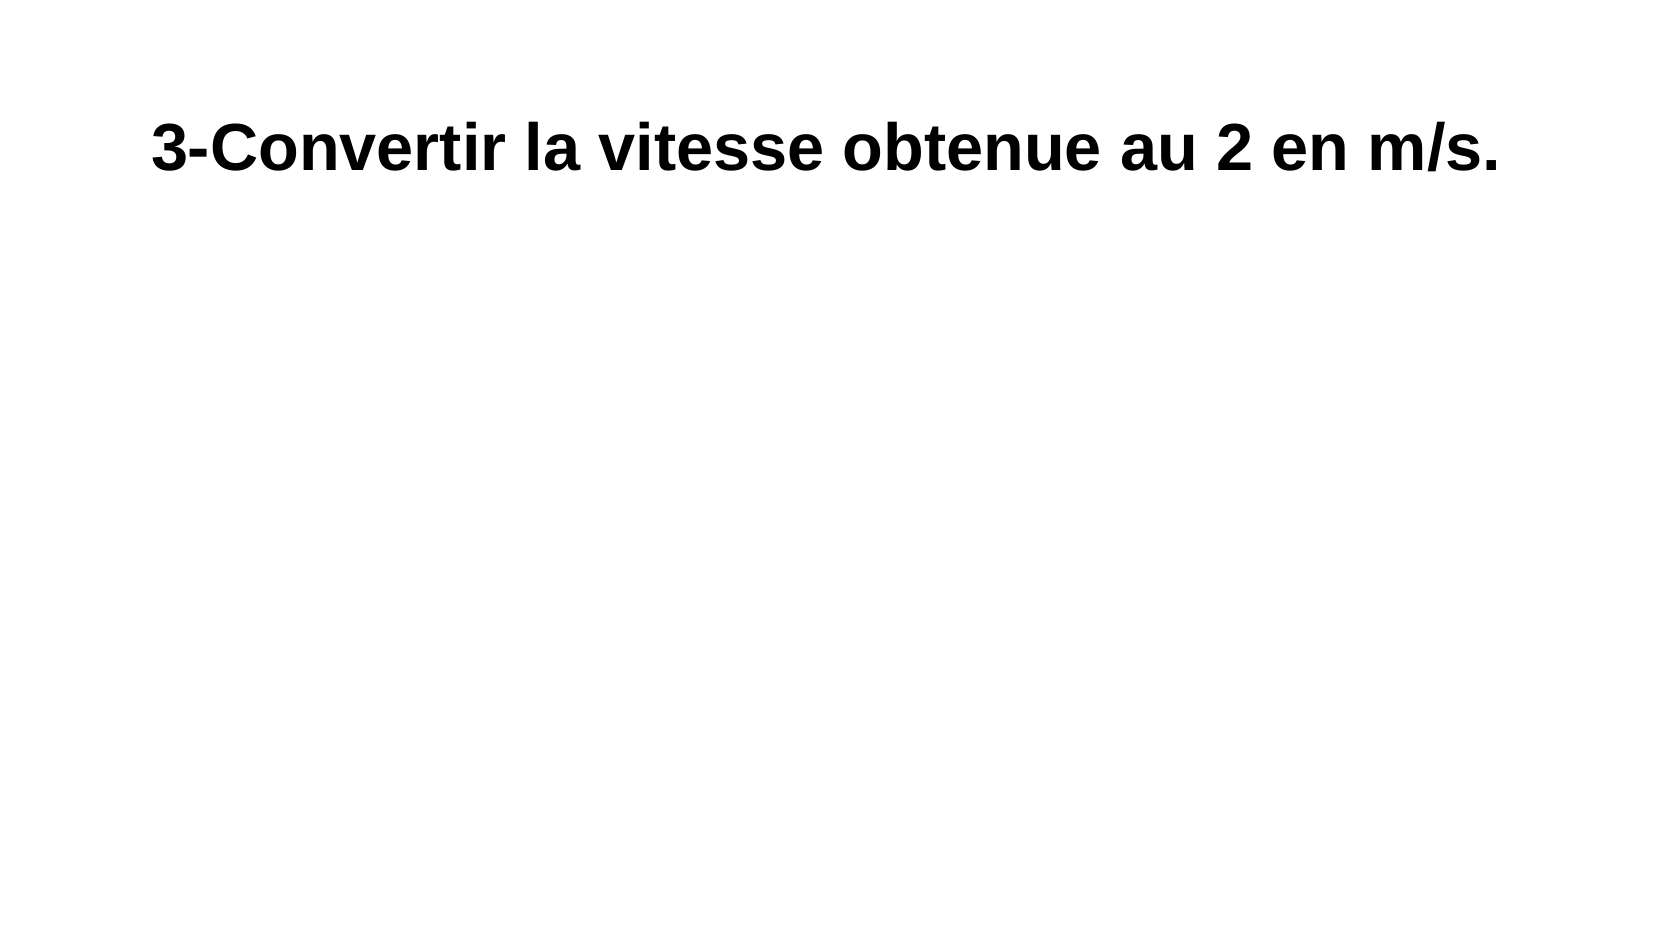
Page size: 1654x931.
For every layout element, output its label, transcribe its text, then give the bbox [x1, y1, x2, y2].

subtitle 3-Convertir la vitesse obtenue au 2 en m/s. [82, 88, 1571, 207]
